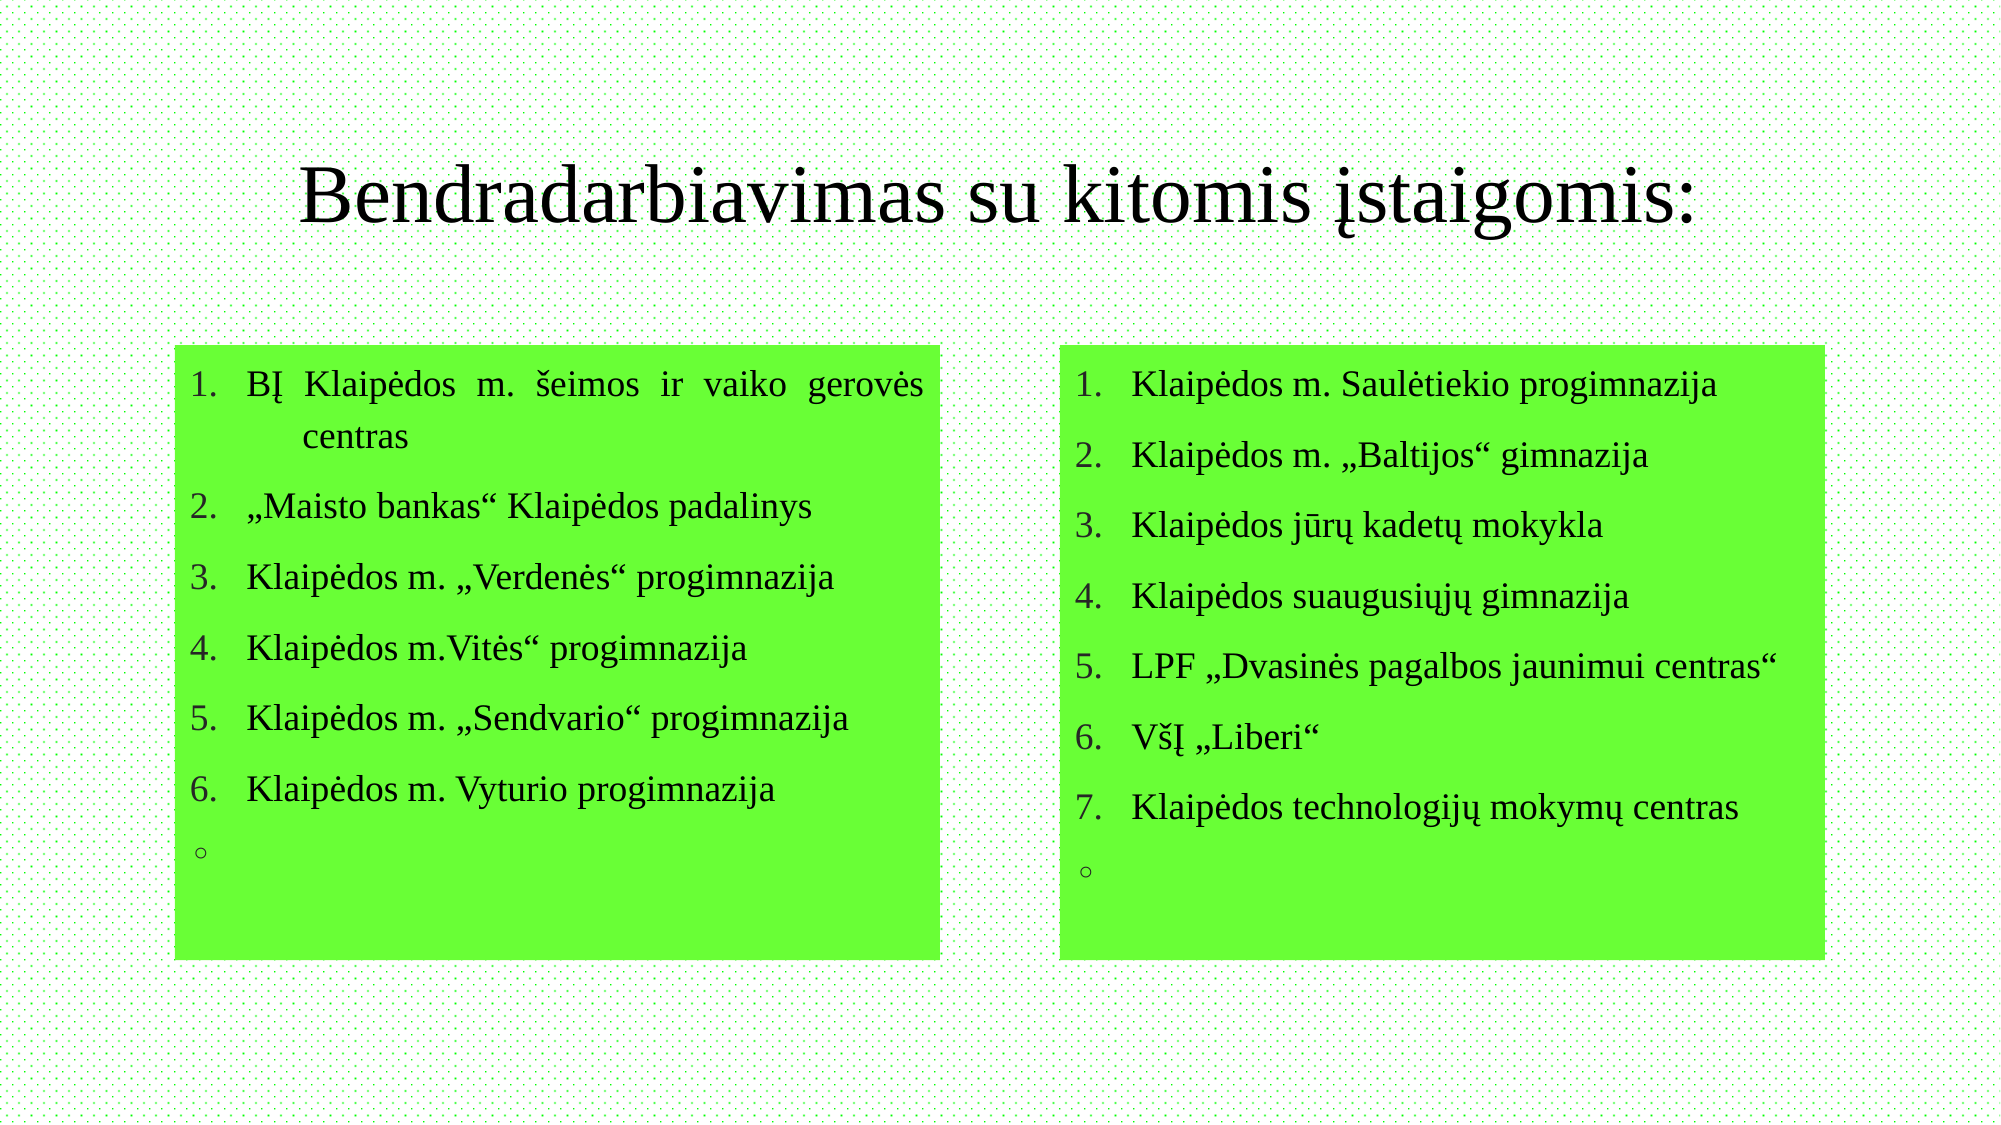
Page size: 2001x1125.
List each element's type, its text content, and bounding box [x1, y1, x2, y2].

title Bendradarbiavimas su kitomis įstaigomis: [174, 105, 1825, 331]
list Klaipėdos m. Saulėtiekio progimnazija Klaipėdos m. „Baltijos“ gimnazija Klaipėdos jūrų kadetų mokykla Klaipėdos suaugusiųjų gimnazija LPF „Dvasinės pagalbos jaunimui centras“ VšĮ „Liberi“ Klaipėdos technologijų mokymų centras [1059, 345, 1825, 961]
list BĮ Klaipėdos m. šeimos ir vaiko gerovės centras „Maisto bankas“ Klaipėdos padalinys Klaipėdos m. „Verdenės“ progimnazija Klaipėdos m.Vitės“ progimnazija Klaipėdos m. „Sendvario“ progimnazija Klaipėdos m. Vyturio progimnazija [174, 345, 940, 961]
